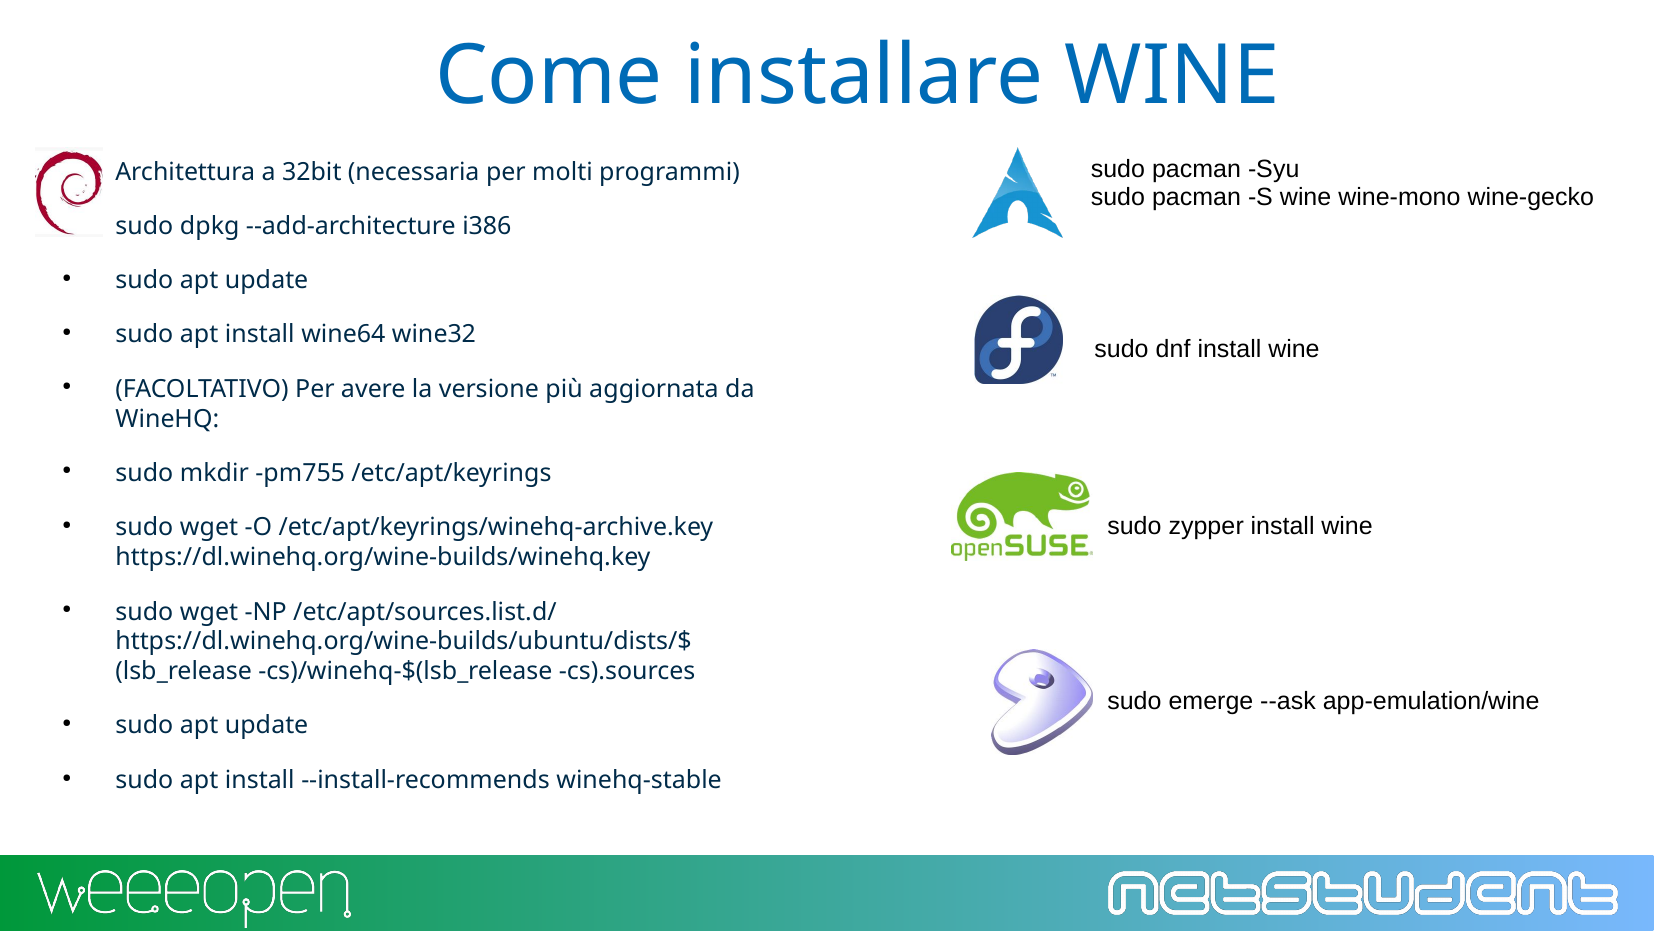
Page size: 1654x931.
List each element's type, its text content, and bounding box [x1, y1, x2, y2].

list Architettura a 32bit (necessaria per molti programmi) sudo dpkg --add-architecture i386 sudo apt update sudo apt install wine64 wine32 (FACOLTATIVO) Per avere la versione più aggiornata da WineHQ: sudo mkdir -pm755 /etc/apt/keyrings sudo wget -O /etc/apt/keyrings/winehq-archive.key https://dl.winehq.org/wine-builds/winehq.key sudo wget -NP /etc/apt/sources.list.d/ https://dl.winehq.org/wine-builds/ubuntu/dists/$(lsb_release -cs)/winehq-$(lsb_release -cs).sources sudo apt update sudo apt install --install-recommends winehq-stable [29, 147, 827, 355]
picture [951, 472, 1093, 561]
title Come installare WINE [29, 24, 1614, 205]
text_box sudo emerge --ask app-emulation/wine [1092, 679, 1565, 762]
picture [1108, 871, 1618, 915]
text_box sudo dnf install wine [1079, 326, 1447, 384]
picture [35, 147, 103, 237]
picture [972, 147, 1063, 239]
picture [37, 870, 351, 928]
text_box sudo pacman -Syu sudo pacman -S wine wine-mono wine-gecko [1076, 147, 1625, 266]
picture [991, 649, 1093, 755]
text_box sudo zypper install wine [1092, 504, 1521, 562]
picture [974, 295, 1063, 384]
